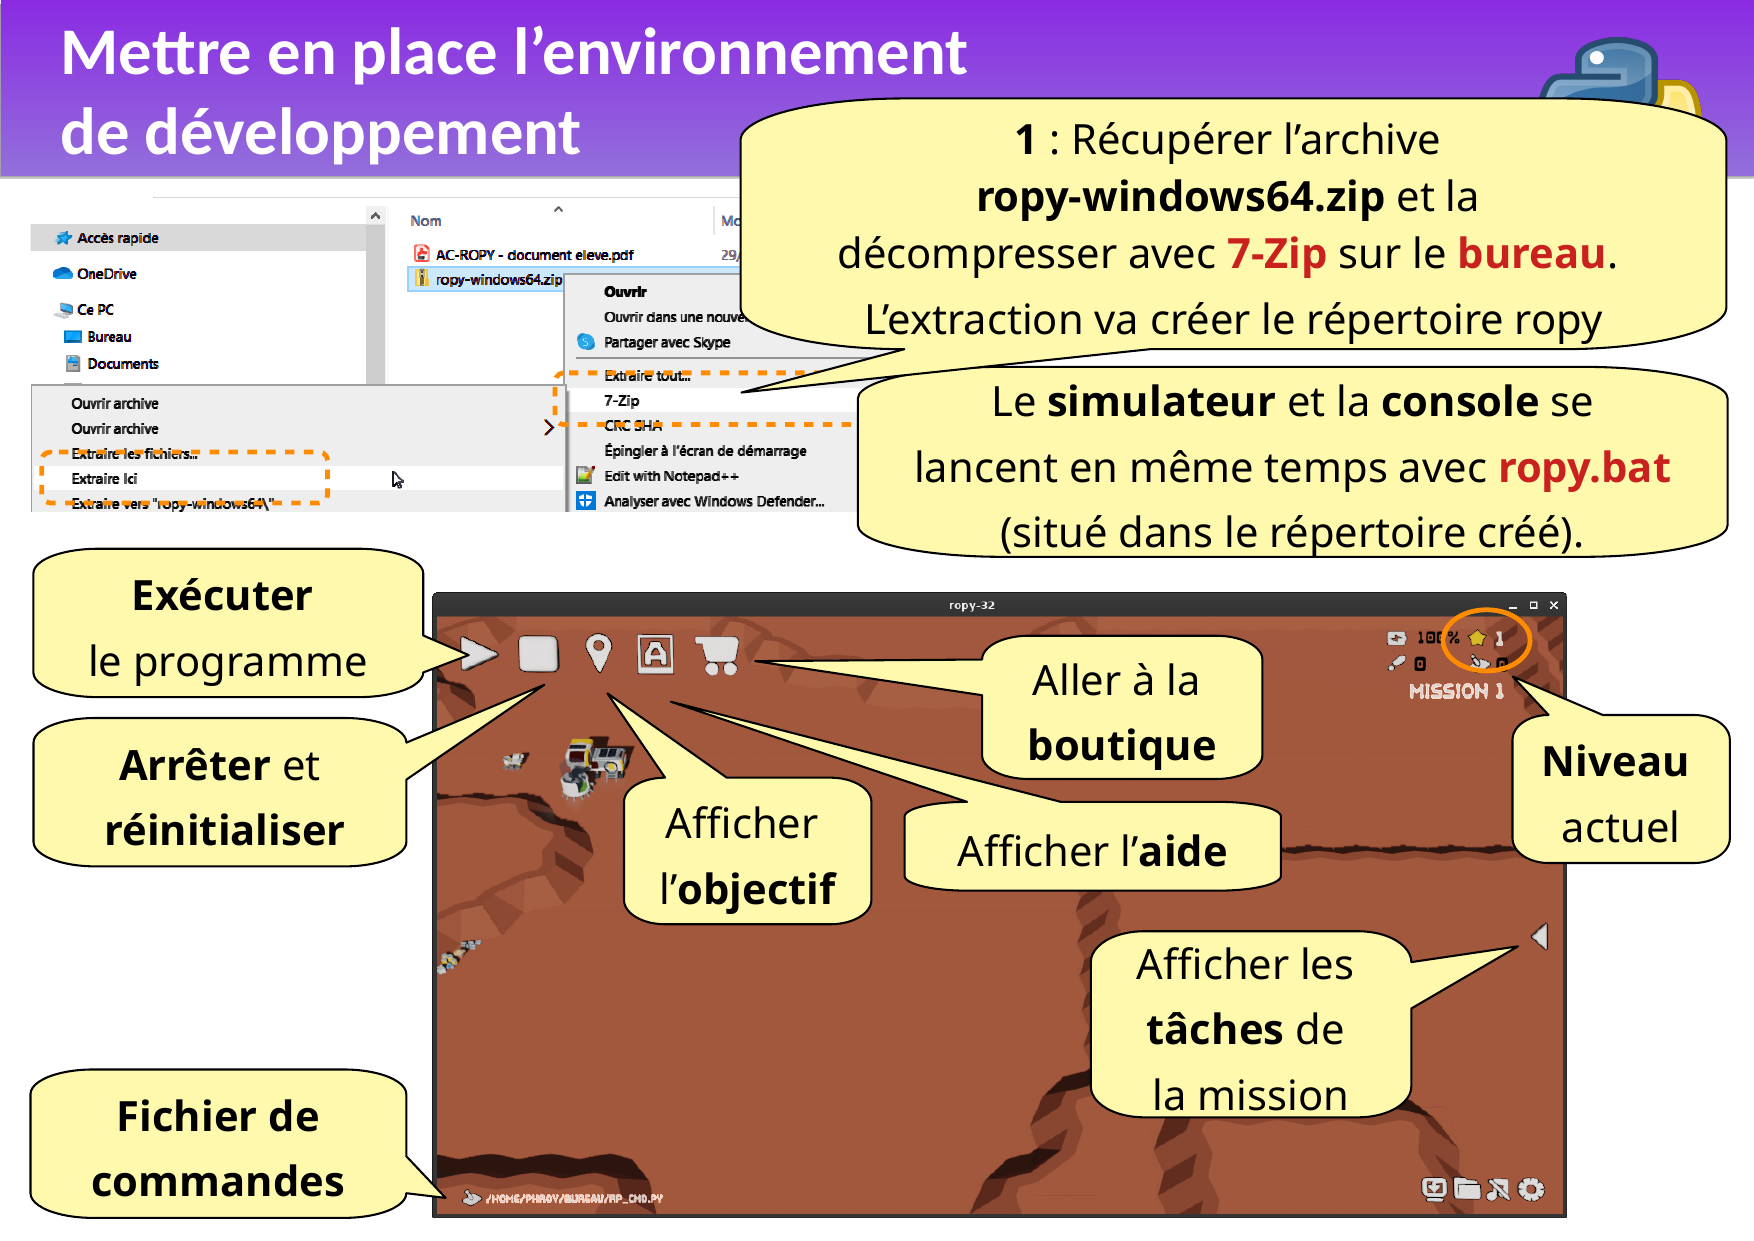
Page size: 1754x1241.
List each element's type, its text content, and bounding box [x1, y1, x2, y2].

text_box Fichier de commandes [30, 1069, 446, 1218]
picture [1526, 33, 1713, 123]
text_box Afficher les tâches de la mission [1090, 931, 1519, 1118]
text_box Mettre en place l’environnement de développement [0, 0, 1754, 176]
text_box Arrêter et réinitialiser [33, 684, 545, 867]
text_box Le simulateur et la console se lancent en même temps avec ropy.bat (situé dans le répertoire créé). [857, 366, 1728, 557]
text_box Afficher l’objectif [607, 693, 872, 925]
text_box Aller à la boutique [755, 635, 1263, 779]
text_box 1 : Récupérer l’archive ropy-windows64.zip et la décompresser avec 7-Zip sur le bureau. L’extraction va créer le répertoire ropy [740, 98, 1727, 393]
text_box Exécuter le programme [33, 548, 469, 698]
picture [432, 592, 1567, 1218]
picture [30, 196, 897, 512]
text_box Niveau actuel [1512, 676, 1730, 864]
text_box Afficher l’aide [670, 701, 1281, 891]
